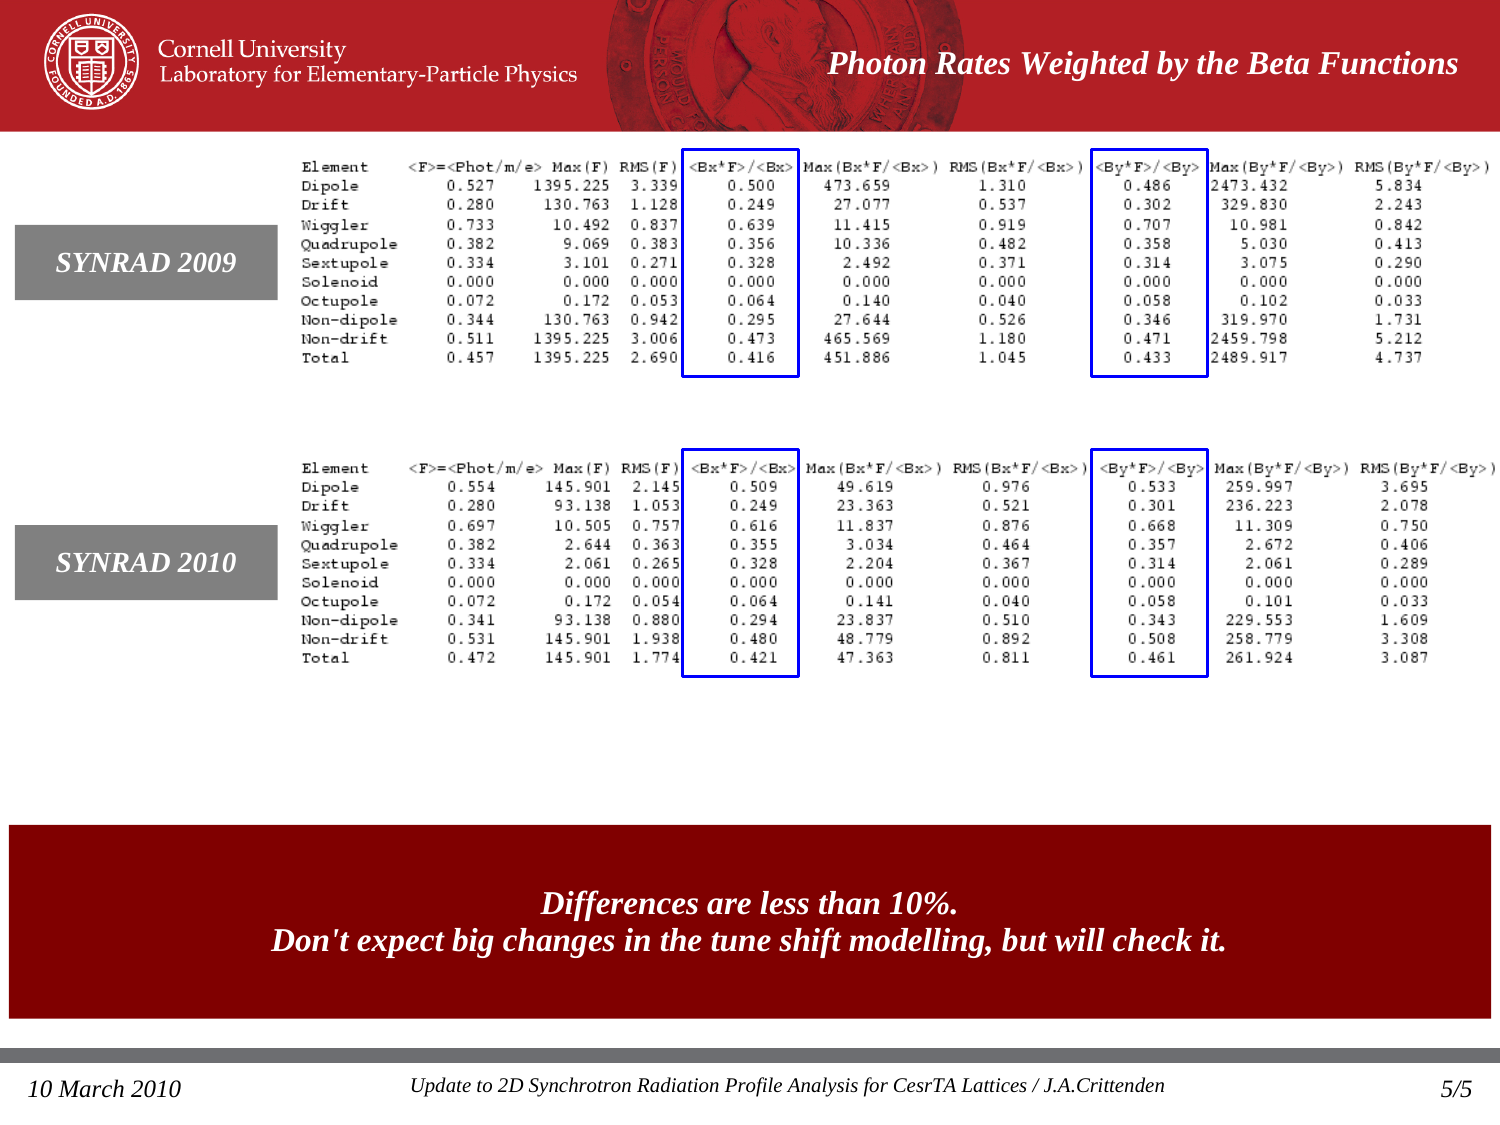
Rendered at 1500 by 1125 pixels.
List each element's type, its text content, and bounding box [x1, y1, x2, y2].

picture [800, 457, 1090, 676]
picture [684, 457, 797, 675]
text_box Photon Rates Weighted by the Beta Functions [787, 37, 1500, 136]
picture [299, 457, 681, 676]
text_box SYNRAD 2010 [14, 525, 278, 601]
picture [684, 157, 797, 375]
text_box Differences are less than 10%. Don't expect big changes in the tune shift modelling, but will check it. [8, 824, 1492, 1019]
picture [800, 157, 1090, 376]
picture [1093, 157, 1206, 375]
text_box SYNRAD 2009 [14, 224, 278, 301]
picture [0, 0, 1500, 132]
picture [299, 157, 681, 376]
picture [1209, 157, 1500, 376]
picture [1209, 457, 1500, 676]
picture [1093, 457, 1206, 675]
